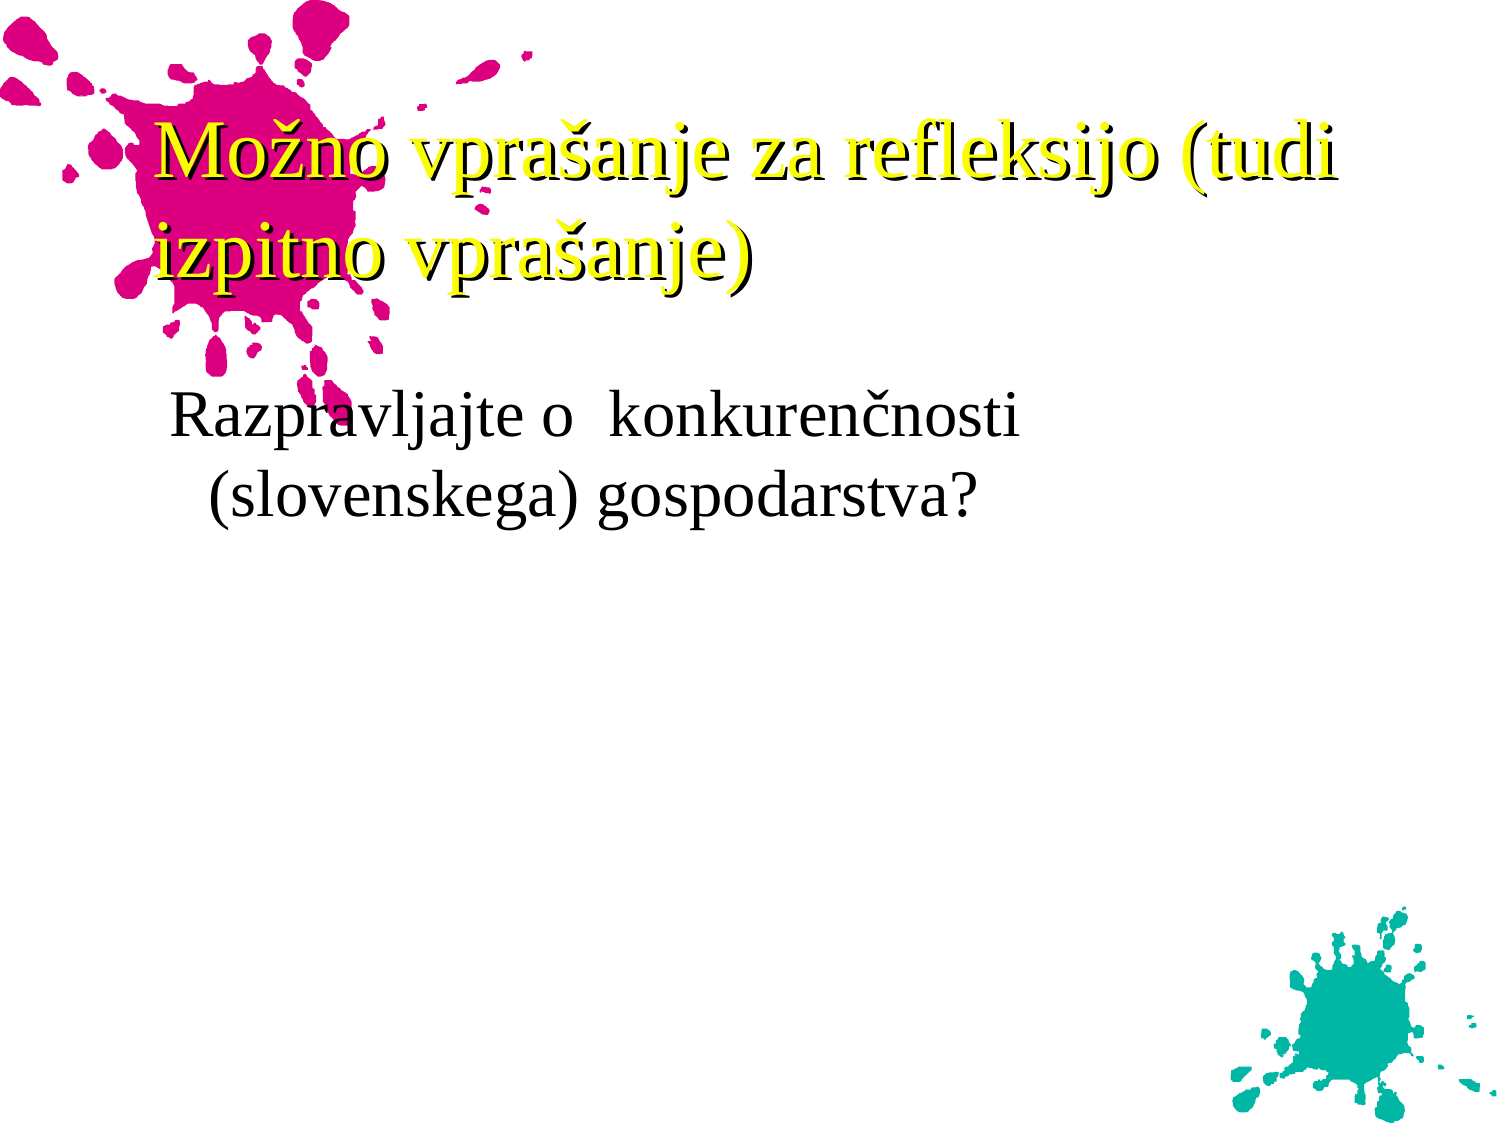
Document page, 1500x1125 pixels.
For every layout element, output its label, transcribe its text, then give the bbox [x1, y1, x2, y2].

list Razpravljajte o konkurenčnosti (slovenskega) gospodarstva? [137, 361, 1413, 1013]
title Možno vprašanje za refleksijo (tudi izpitno vprašanje) [137, 86, 1413, 302]
